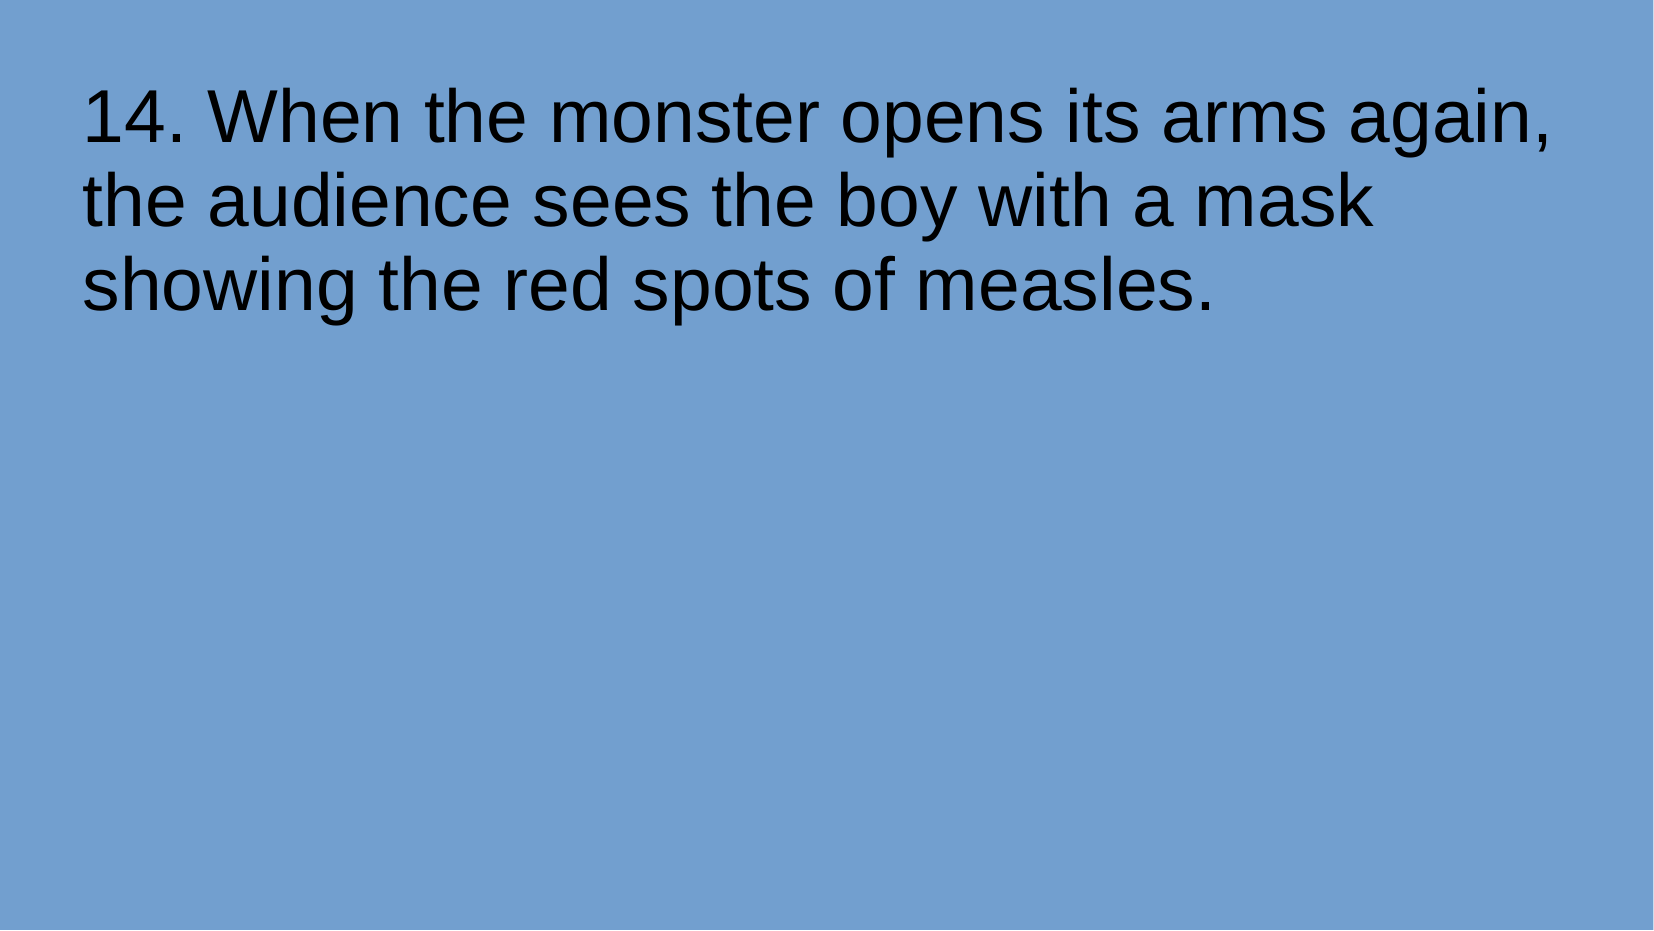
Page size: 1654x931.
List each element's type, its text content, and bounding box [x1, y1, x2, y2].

list 14. When the monster opens its arms again, the audience sees the boy with a mask showing the red spots of measles. [82, 74, 1571, 615]
